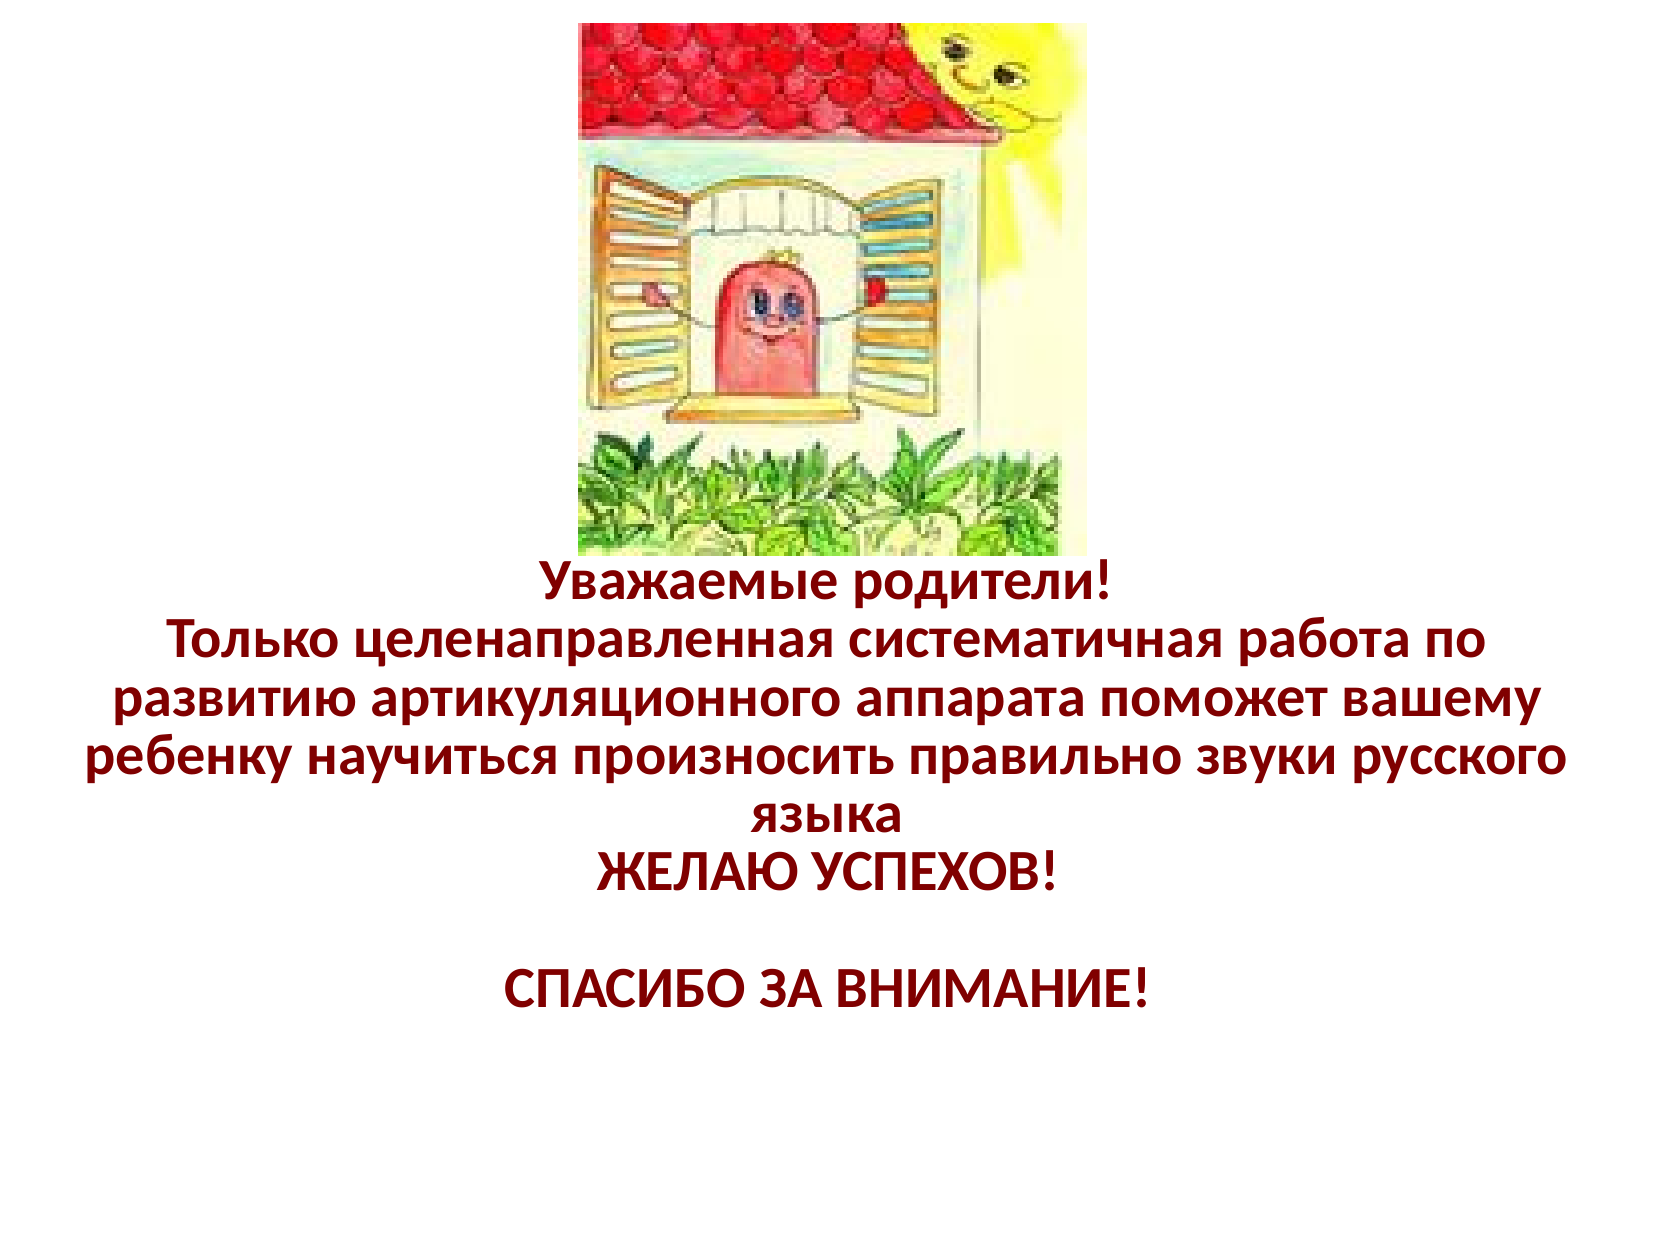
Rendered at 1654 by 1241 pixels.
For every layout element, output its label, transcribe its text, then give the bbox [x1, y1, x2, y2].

text_box ЖЕЛАЮ УСПЕХОВ! СПАСИБО ЗА ВНИМАНИЕ! [490, 431, 1167, 1159]
picture [578, 23, 1087, 556]
title Уважаемые родители! Только целенаправленная систематичная работа по развитию артикуляционного аппарата поможет вашему ребенку научиться произносить правильно звуки русского языка [1087, 70, 1571, 926]
title Уважаемые родители! Только целенаправленная систематичная работа по развитию артикуляционного аппарата поможет вашему ребенку научиться произносить правильно звуки русского языка [82, 70, 578, 926]
